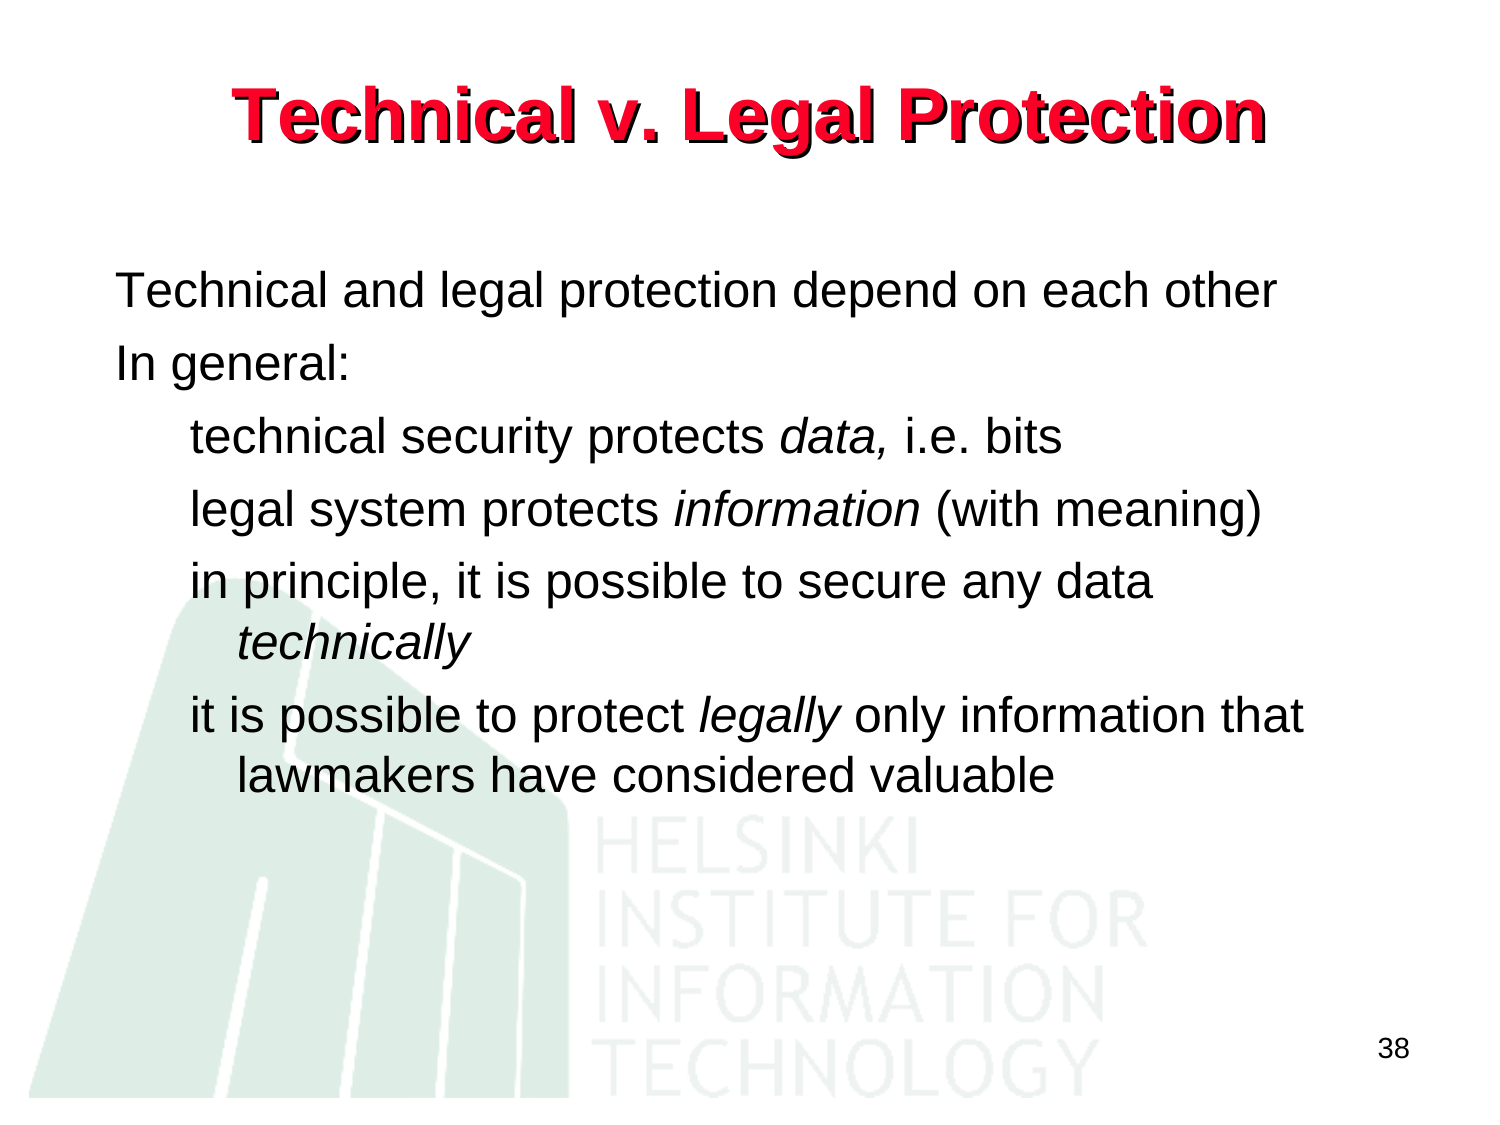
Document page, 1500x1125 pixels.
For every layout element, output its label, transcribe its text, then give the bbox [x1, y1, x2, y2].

title Technical v. Legal Protection [99, 61, 1401, 175]
list Technical and legal protection depend on each other In general: technical security protects data, i.e. bits legal system protects information (with meaning) in principle, it is possible to secure any data technically it is possible to protect legally only information that lawmakers have considered valuable [99, 249, 1401, 1051]
